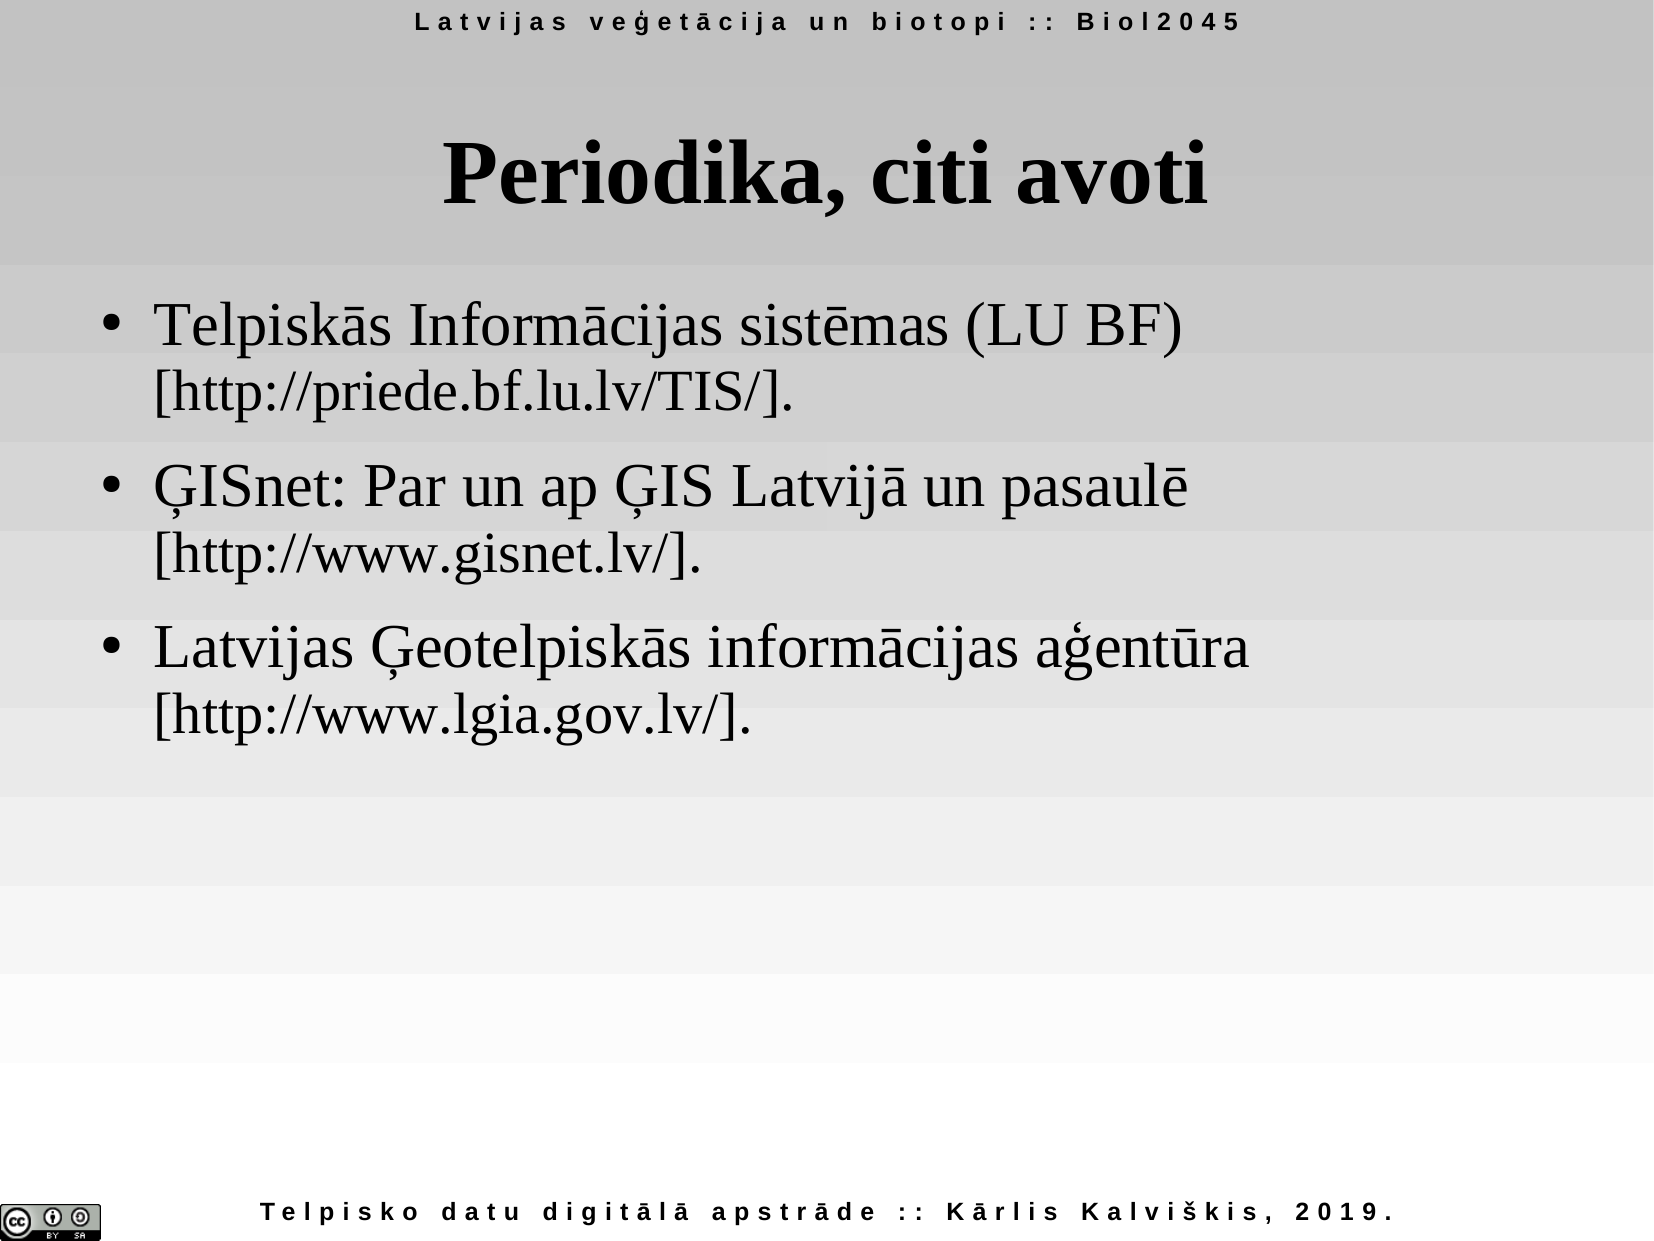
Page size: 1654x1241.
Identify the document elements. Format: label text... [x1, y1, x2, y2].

title Periodika, citi avoti [29, 49, 1625, 296]
picture [0, 0, 1654, 1241]
list Telpiskās Informācijas sistēmas (LU BF) [http://priede.bf.lu.lv/TIS/]. ĢISnet: Par un ap ĢIS Latvijā un pasaulē [http://www.gisnet.lv/]. Latvijas Ģeotelpiskās informācijas aģentūra [http://www.lgia.gov.lv/]. [82, 289, 1571, 1098]
